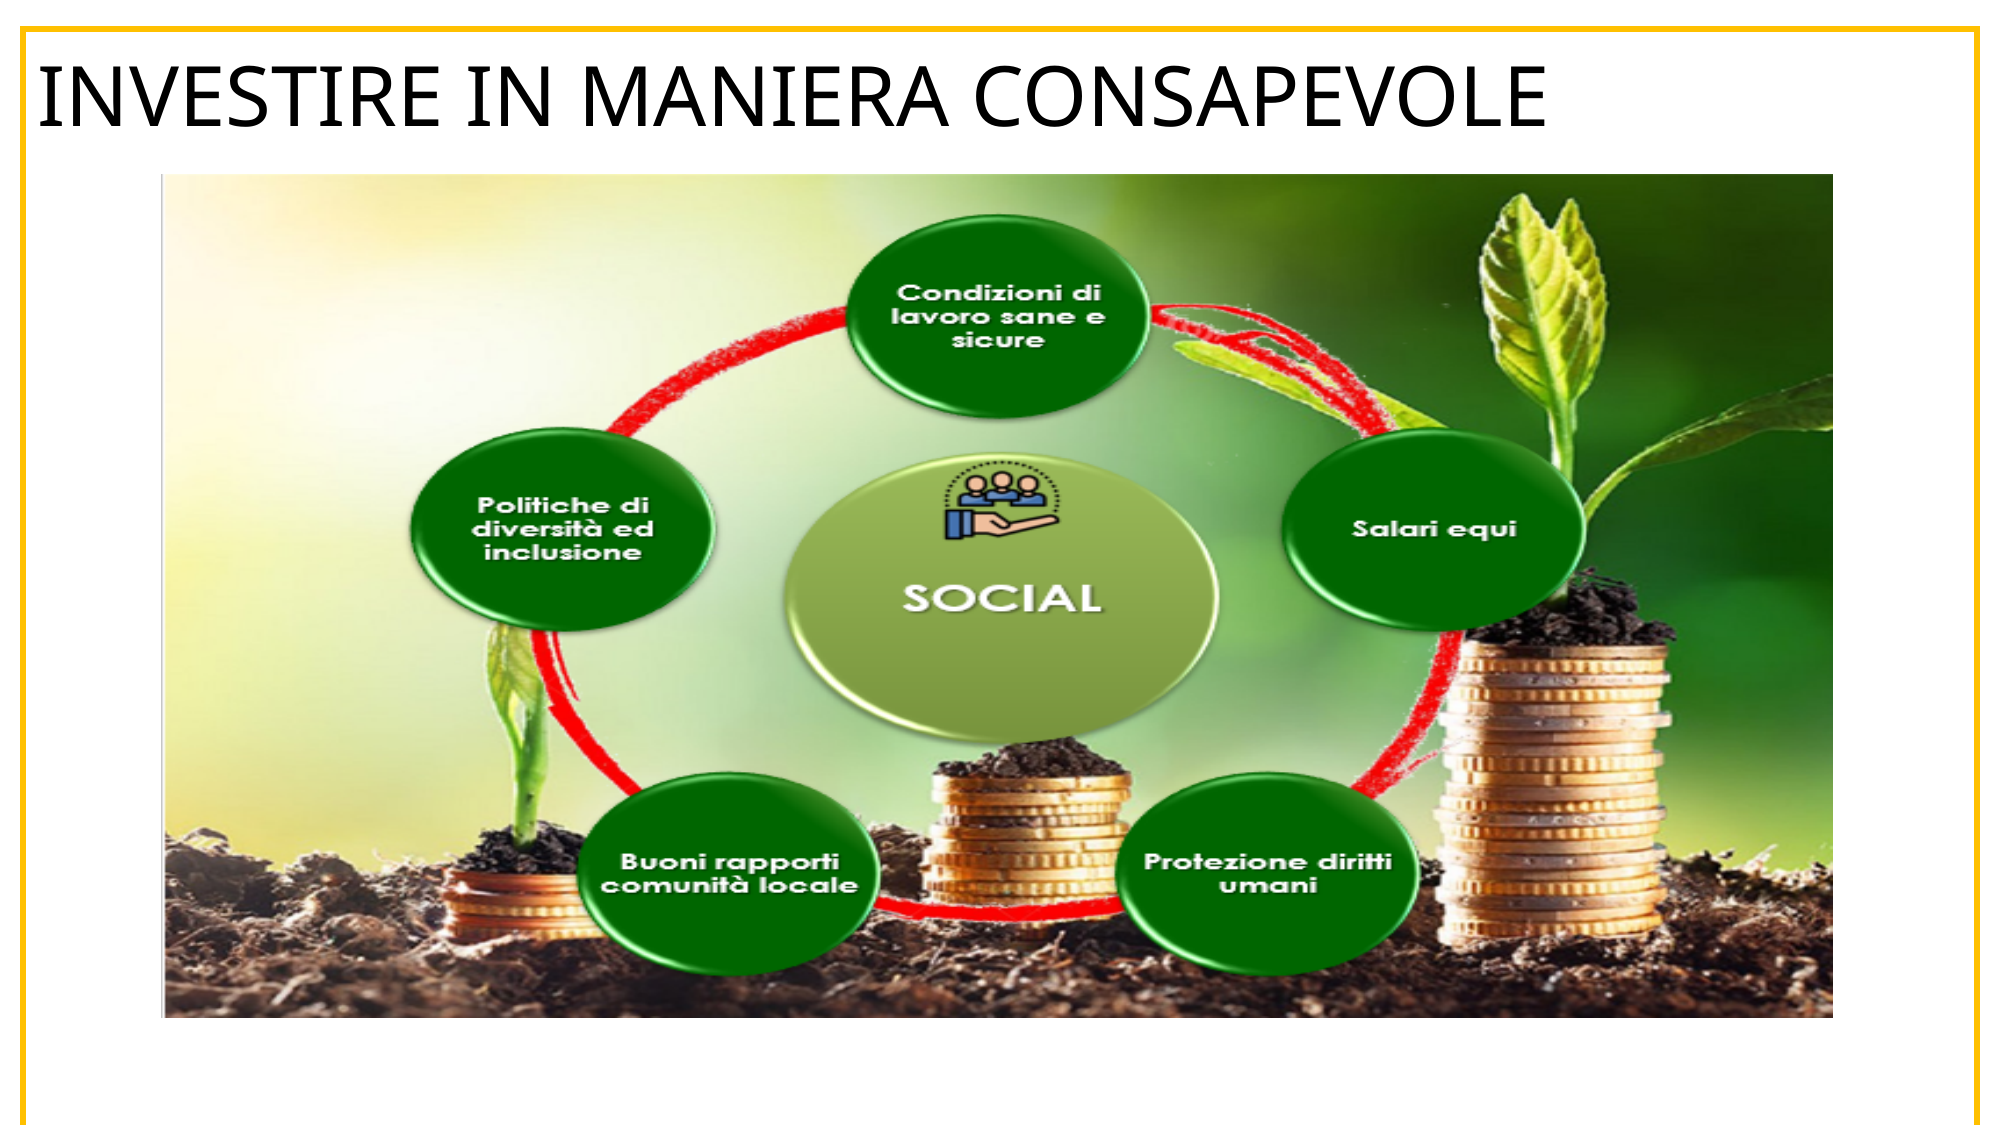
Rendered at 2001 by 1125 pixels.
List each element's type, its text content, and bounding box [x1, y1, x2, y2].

picture [161, 174, 1833, 1019]
text_box INVESTIRE IN MANIERA CONSAPEVOLE [22, 29, 1978, 1114]
